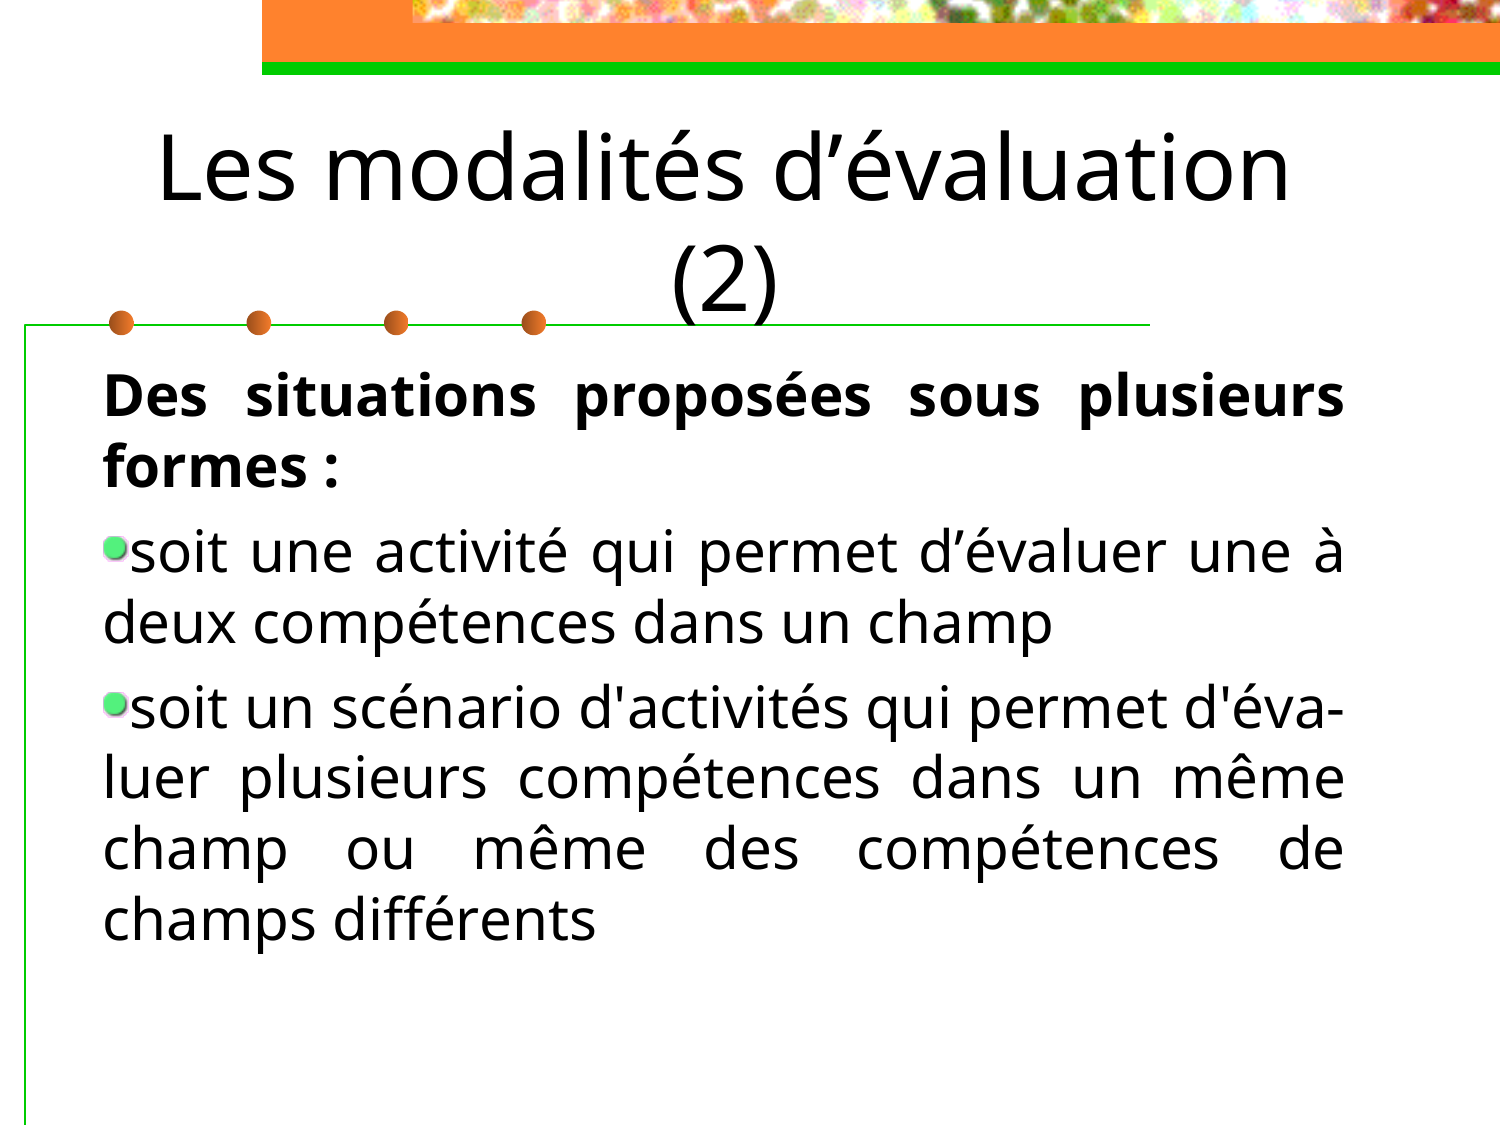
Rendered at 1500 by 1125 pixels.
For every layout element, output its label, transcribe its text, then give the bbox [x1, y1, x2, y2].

list Des situations proposées sous plusieurs formes : soit une activité qui permet d’évaluer une à deux compétences dans un champ soit un scénario d'activités qui permet d'éva-luer plusieurs compétences dans un même champ ou même des compétences de champs différents [87, 350, 1363, 975]
title Les modalités d’évaluation (2) [87, 99, 1363, 288]
picture [412, 0, 1500, 23]
